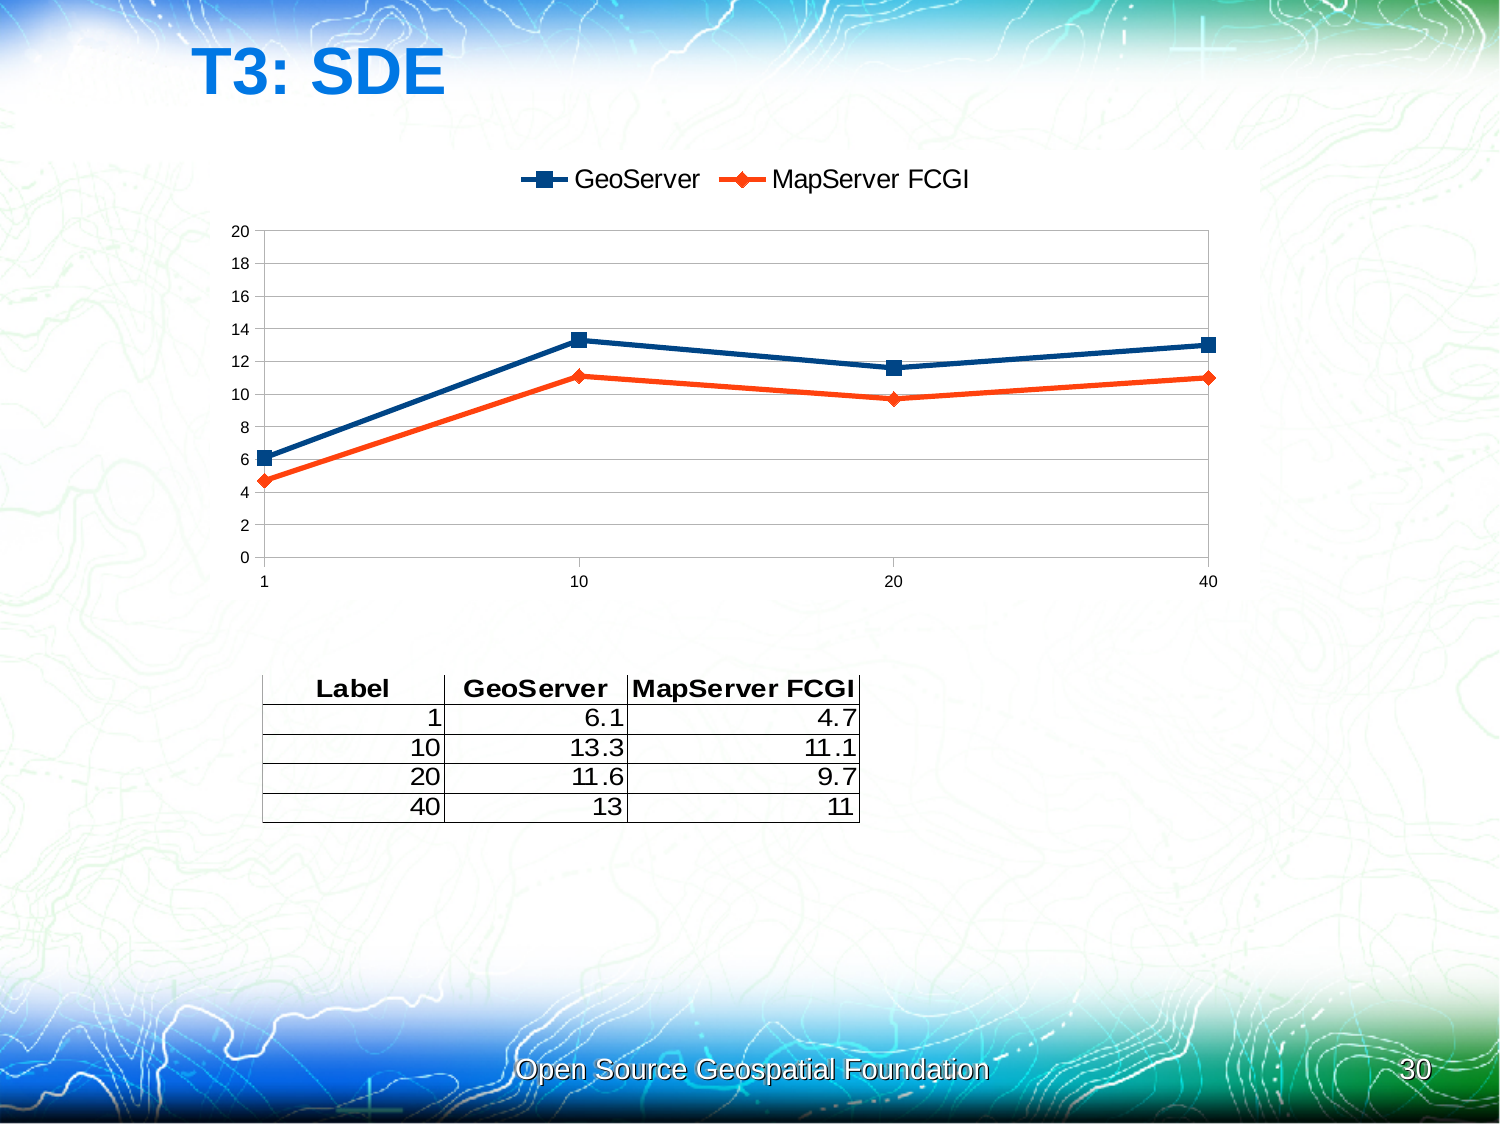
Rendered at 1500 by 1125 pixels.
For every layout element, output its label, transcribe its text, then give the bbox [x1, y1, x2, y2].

title T3: SDE [177, 20, 1477, 122]
chart [262, 675, 863, 826]
chart [210, 149, 1261, 601]
picture [0, 0, 1500, 1125]
